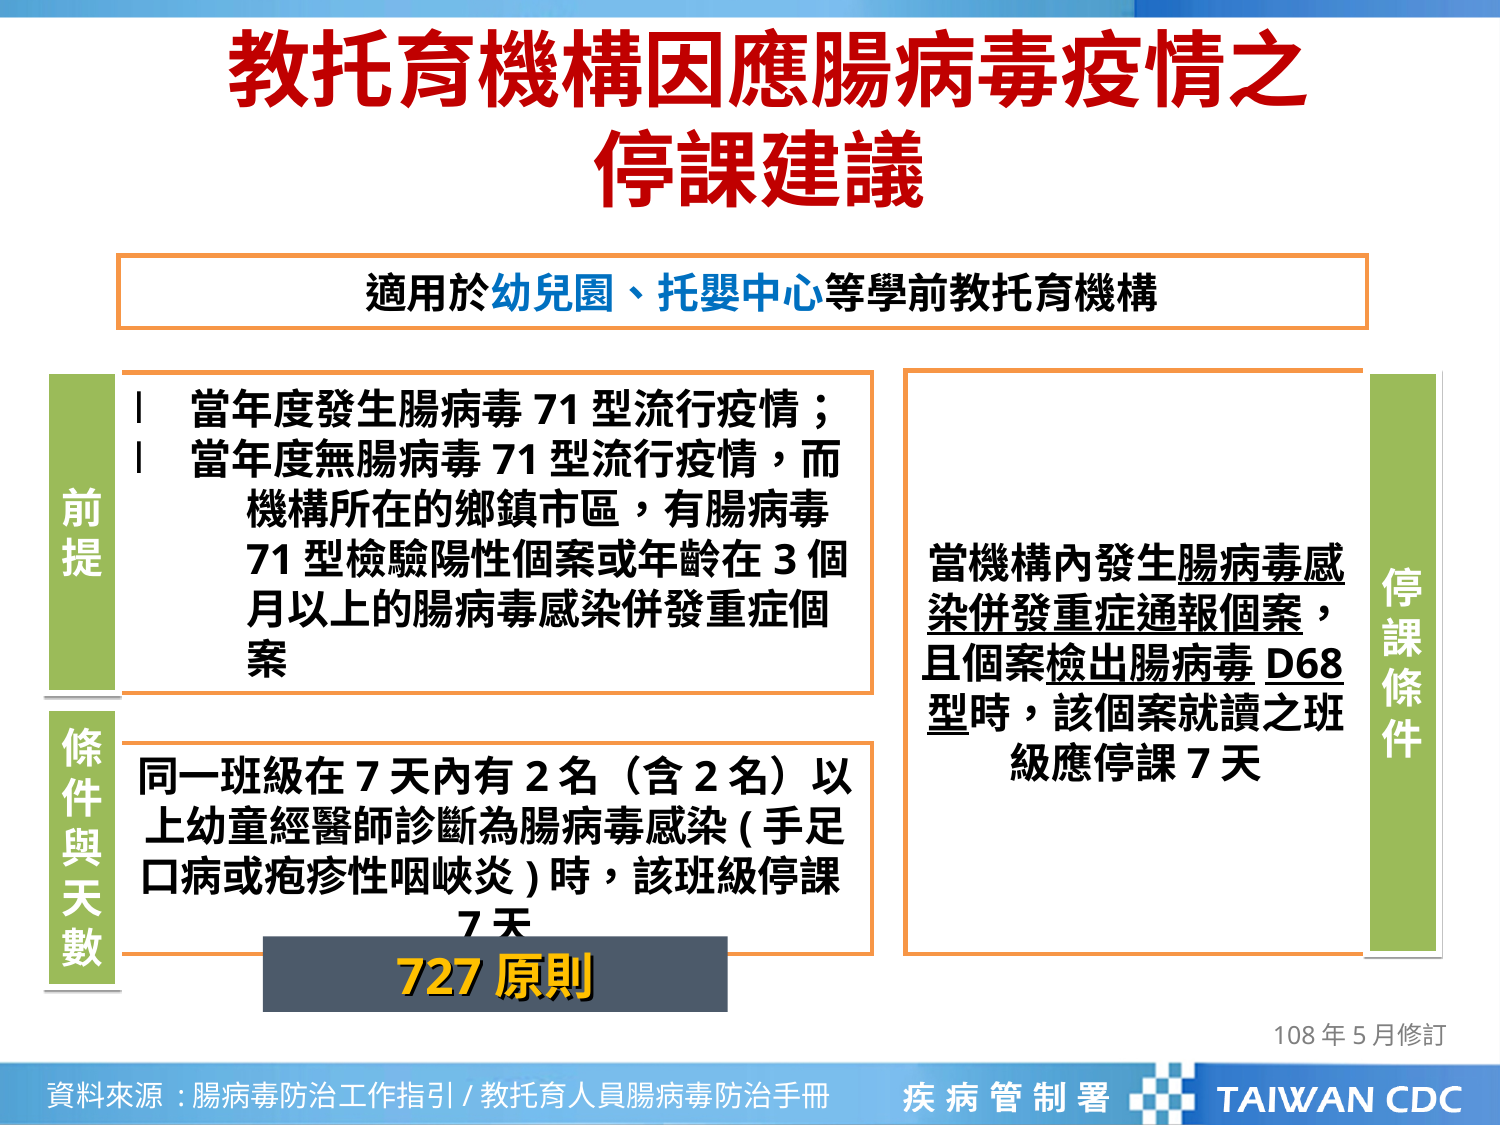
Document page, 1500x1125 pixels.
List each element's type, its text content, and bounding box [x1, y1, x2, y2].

text_box 資料來源 :腸病毒防治工作指引/教托育人員腸病毒防治手冊 [32, 1070, 846, 1120]
text_box 當機構內發生腸病毒感染併發重症通報個案，且個案檢出腸病毒D68型時，該個案就讀之班級應停課7天 [906, 371, 1367, 954]
text_box 108年5月修訂 [1258, 1012, 1463, 1057]
text_box 教托育機構因應腸病毒疫情之停課建議 [200, 9, 1338, 228]
text_box 條件與天數 [46, 707, 119, 987]
text_box 同一班級在7天內有2名（含2名）以上幼童經醫師診斷為腸病毒感染(手足口病或疱疹性咽峽炎)時，該班級停課7天 [119, 743, 872, 954]
text_box 適用於幼兒園、托嬰中心等學前教托育機構 [118, 255, 1367, 328]
text_box 前提 [46, 371, 119, 693]
text_box 停課條件 [1367, 371, 1439, 954]
text_box 當年度發生腸病毒71型流行疫情； 當年度無腸病毒71型流行疫情，而機構所在的鄉鎮市區，有腸病毒71型檢驗陽性個案或年齡在3個月以上的腸病毒感染併發重症個案 [119, 372, 872, 693]
text_box 727原則 [262, 936, 728, 1012]
